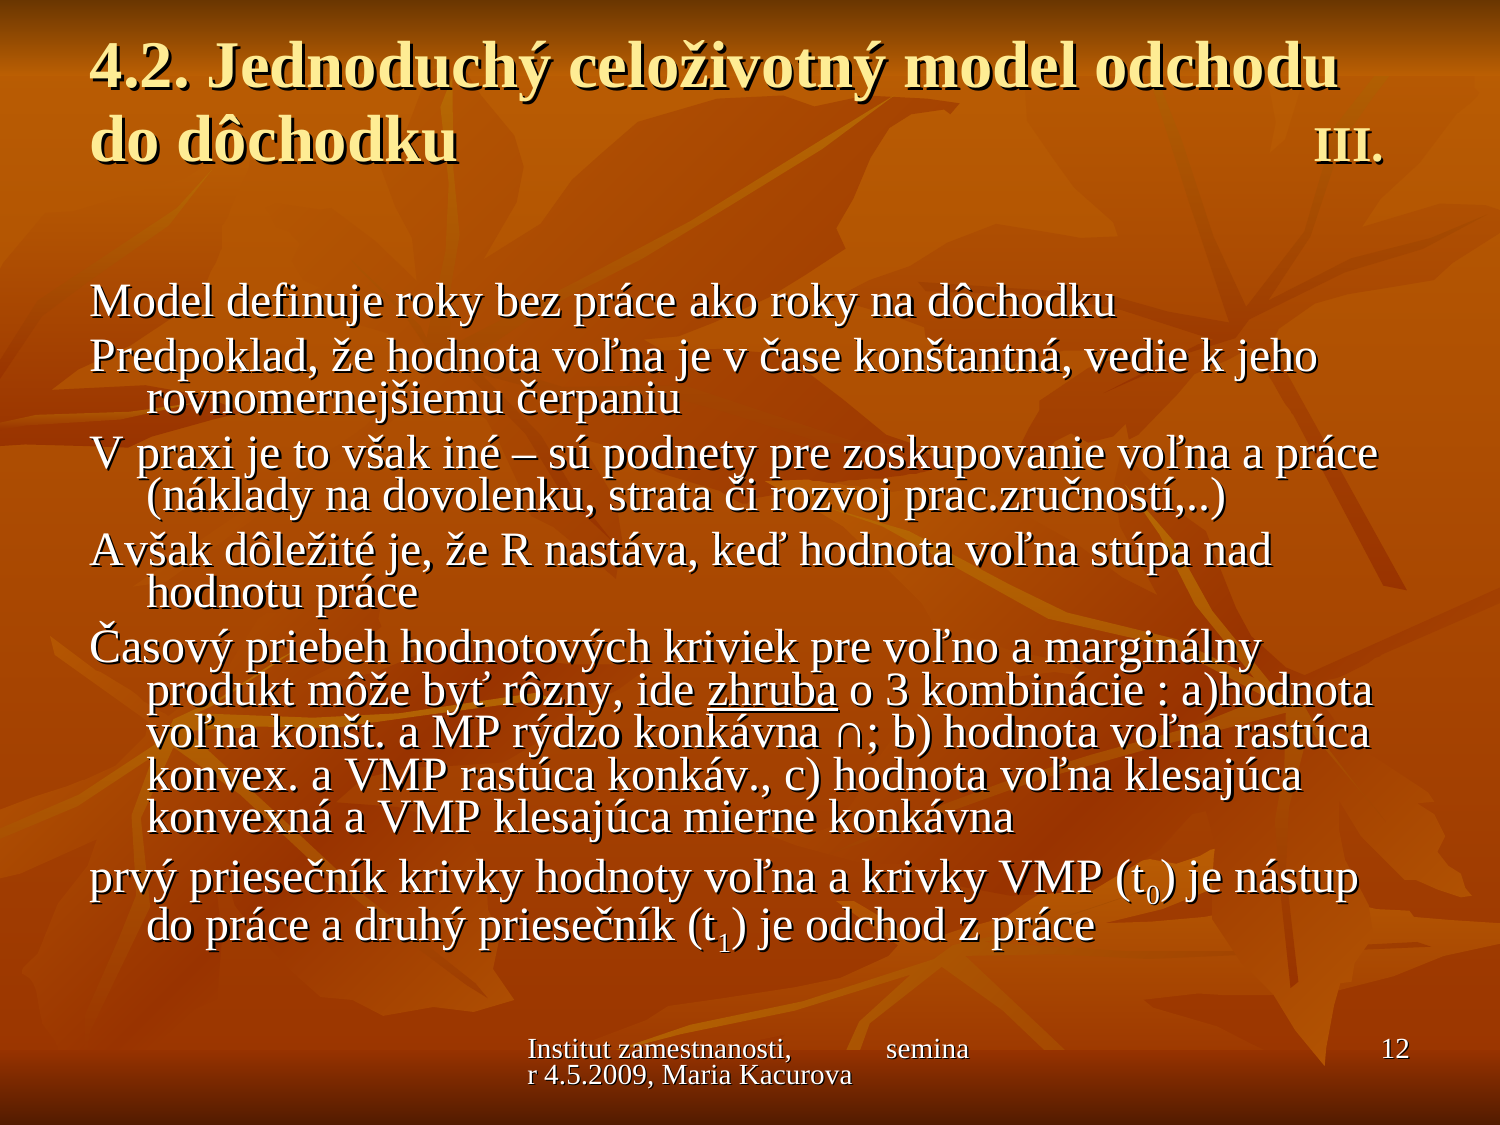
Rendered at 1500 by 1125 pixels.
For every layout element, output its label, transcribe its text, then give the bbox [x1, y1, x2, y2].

title 4.2. Jednoduchý celoživotný model odchodu do dôchodku III. [75, 11, 1426, 267]
list Model definuje roky bez práce ako roky na dôchodku Predpoklad, že hodnota voľna je v čase konštantná, vedie k jeho rovnomernejšiemu čerpaniu V praxi je to však iné – sú podnety pre zoskupovanie voľna a práce (náklady na dovolenku, strata či rozvoj prac.zručností,..) Avšak dôležité je, že R nastáva, keď hodnota voľna stúpa nad hodnotu práce Časový priebeh hodnotových kriviek pre voľno a marginálny produkt môže byť rôzny, ide zhruba o 3 kombinácie : a)hodnota voľna konšt. a MP rýdzo konkávna ∩; b) hodnota voľna rastúca konvex. a VMP rastúca konkáv., c) hodnota voľna klesajúca konvexná a VMP klesajúca mierne konkávna prvý priesečník krivky hodnoty voľna a krivky VMP (t0) je nástup do práce a druhý priesečník (t1) je odchod z práce [75, 275, 1426, 1064]
